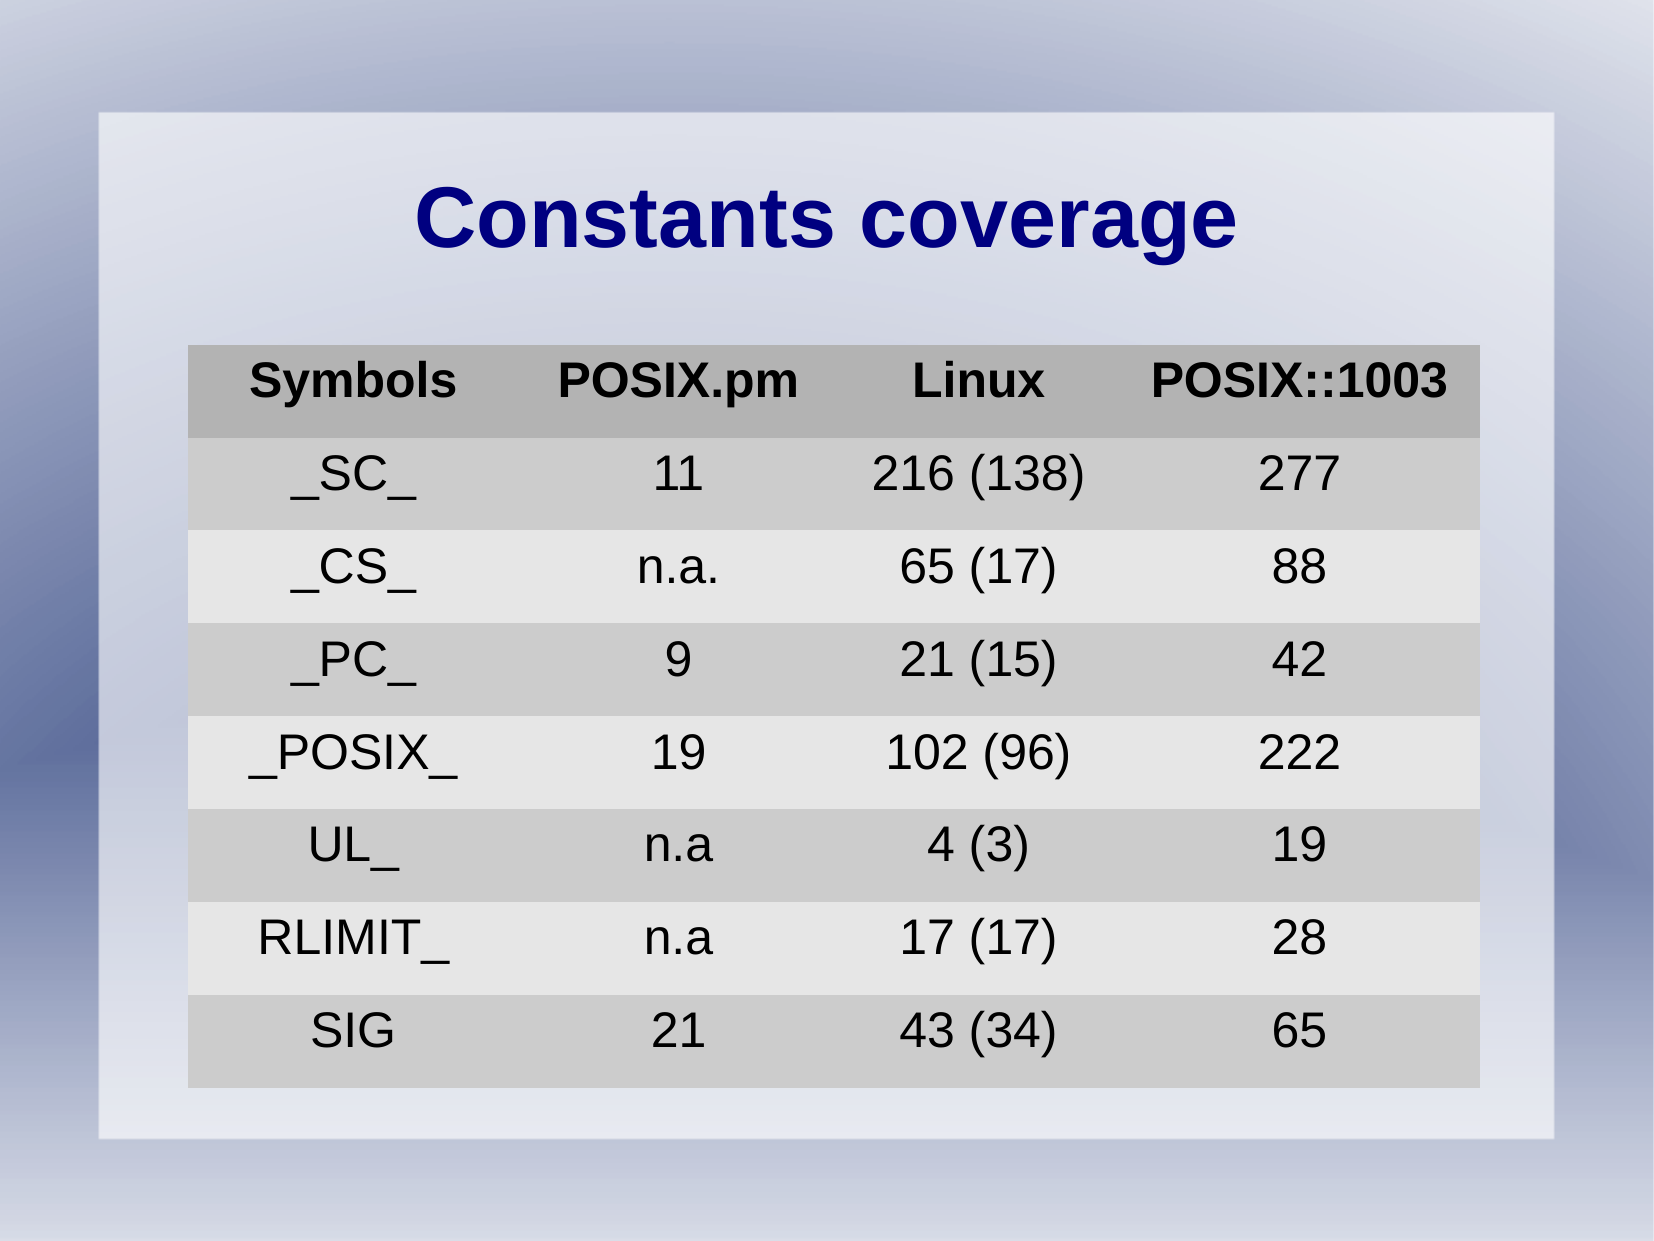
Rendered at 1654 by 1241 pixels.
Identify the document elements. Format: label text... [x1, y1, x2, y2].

table_cell 43 (34) [838, 995, 1119, 1088]
table_cell _PC_ [188, 623, 519, 716]
table_cell _SC_ [188, 438, 519, 530]
table_cell 277 [1119, 438, 1480, 530]
table_cell 102 (96) [838, 716, 1119, 809]
table_cell RLIMIT_ [188, 902, 519, 995]
table_cell 88 [1119, 530, 1480, 623]
table_cell 21 [519, 995, 838, 1088]
table_cell _POSIX_ [188, 716, 519, 809]
table_cell 9 [519, 623, 838, 716]
table_cell 42 [1119, 623, 1480, 716]
picture [0, 0, 1654, 1241]
table_cell 17 (17) [838, 902, 1119, 995]
table_cell n.a. [519, 530, 838, 623]
table_cell 216 (138) [838, 438, 1119, 530]
table_cell SIG [188, 995, 519, 1088]
table_header POSIX.pm [519, 345, 838, 438]
table_cell UL_ [188, 809, 519, 902]
table_header Symbols [188, 345, 519, 438]
table_cell 11 [519, 438, 838, 530]
table_cell n.a [519, 809, 838, 902]
table_cell 65 [1119, 995, 1480, 1088]
table_cell 28 [1119, 902, 1480, 995]
title Constants coverage [118, 114, 1536, 322]
table_cell 222 [1119, 716, 1480, 809]
table_cell n.a [519, 902, 838, 995]
table_header POSIX::1003 [1119, 345, 1480, 438]
table_cell 4 (3) [838, 809, 1119, 902]
table_cell 65 (17) [838, 530, 1119, 623]
table_cell 21 (15) [838, 623, 1119, 716]
table_header Linux [838, 345, 1119, 438]
table_cell _CS_ [188, 530, 519, 623]
table_cell 19 [519, 716, 838, 809]
table_cell 19 [1119, 809, 1480, 902]
